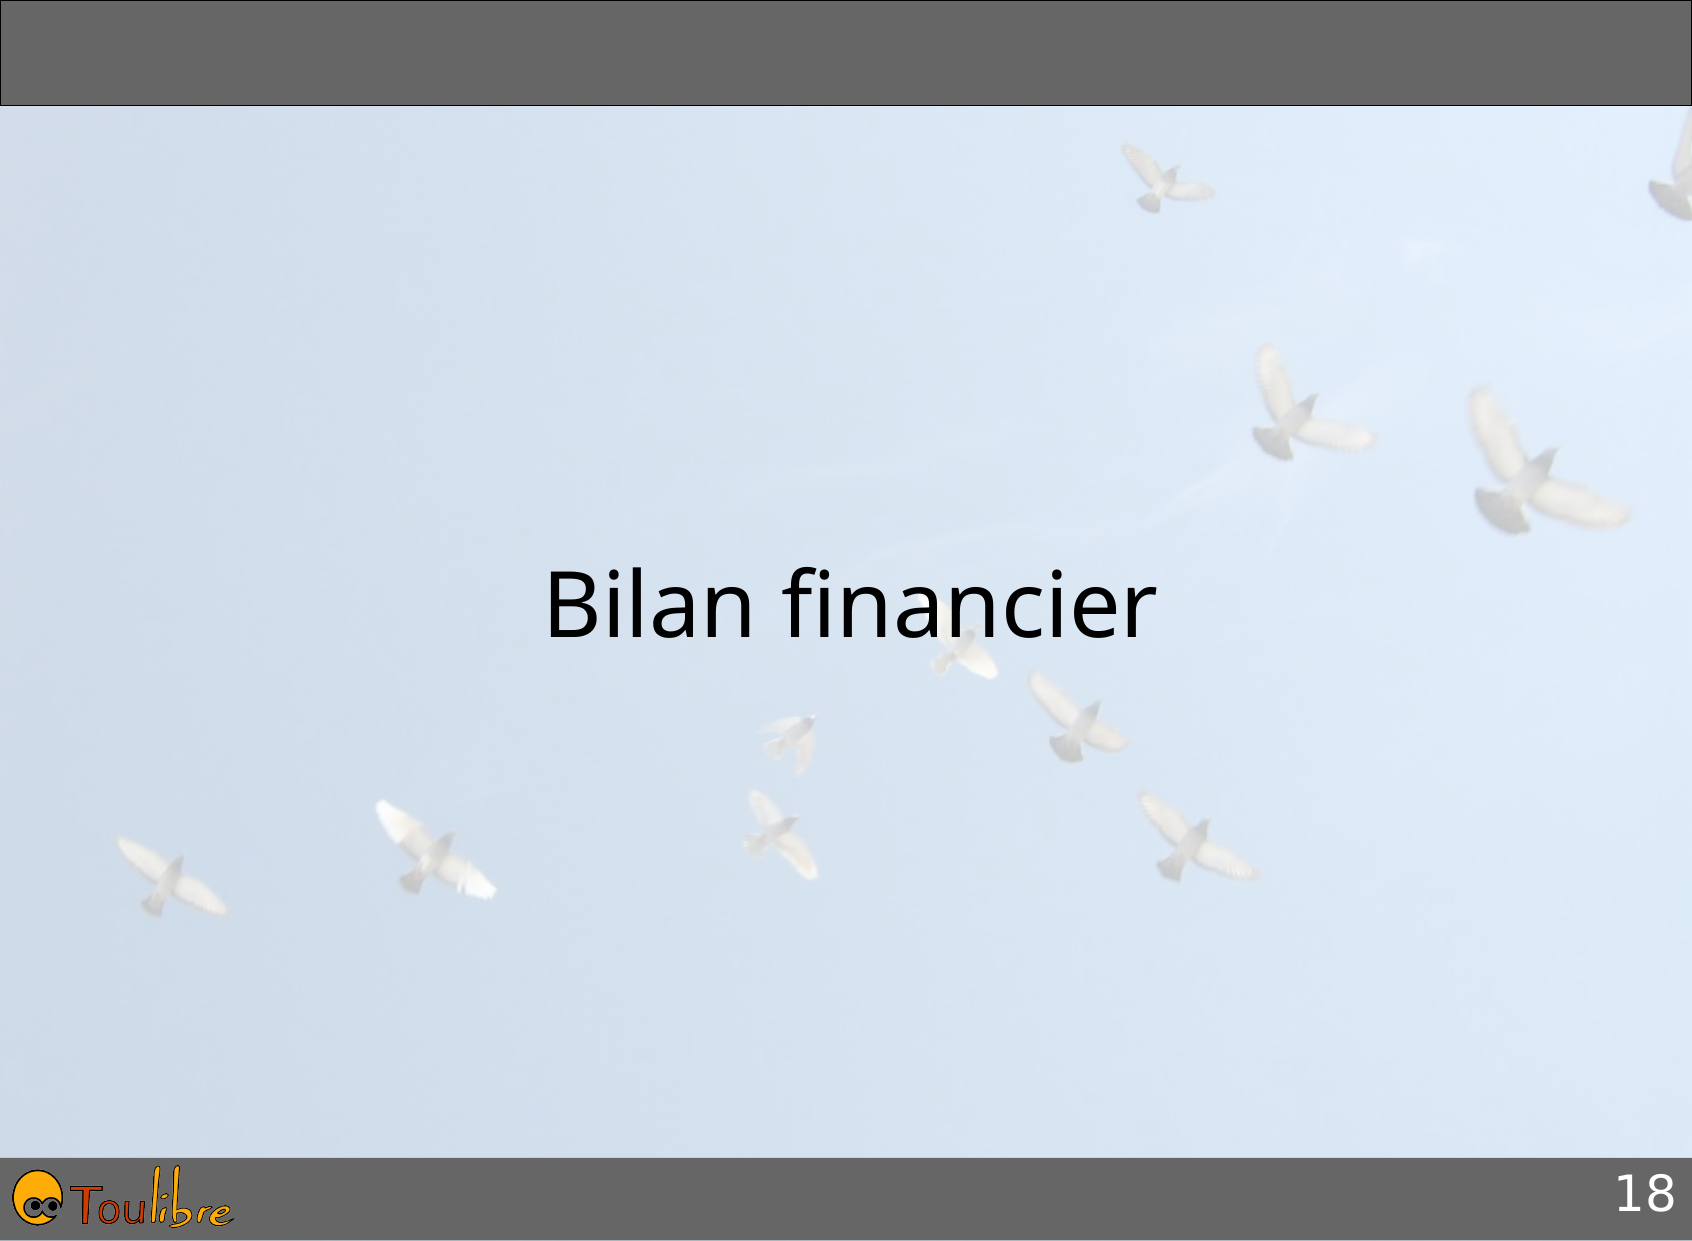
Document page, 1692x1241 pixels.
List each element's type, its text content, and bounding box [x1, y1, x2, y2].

title Bilan financier [89, 506, 1613, 699]
picture [12, 1165, 234, 1228]
